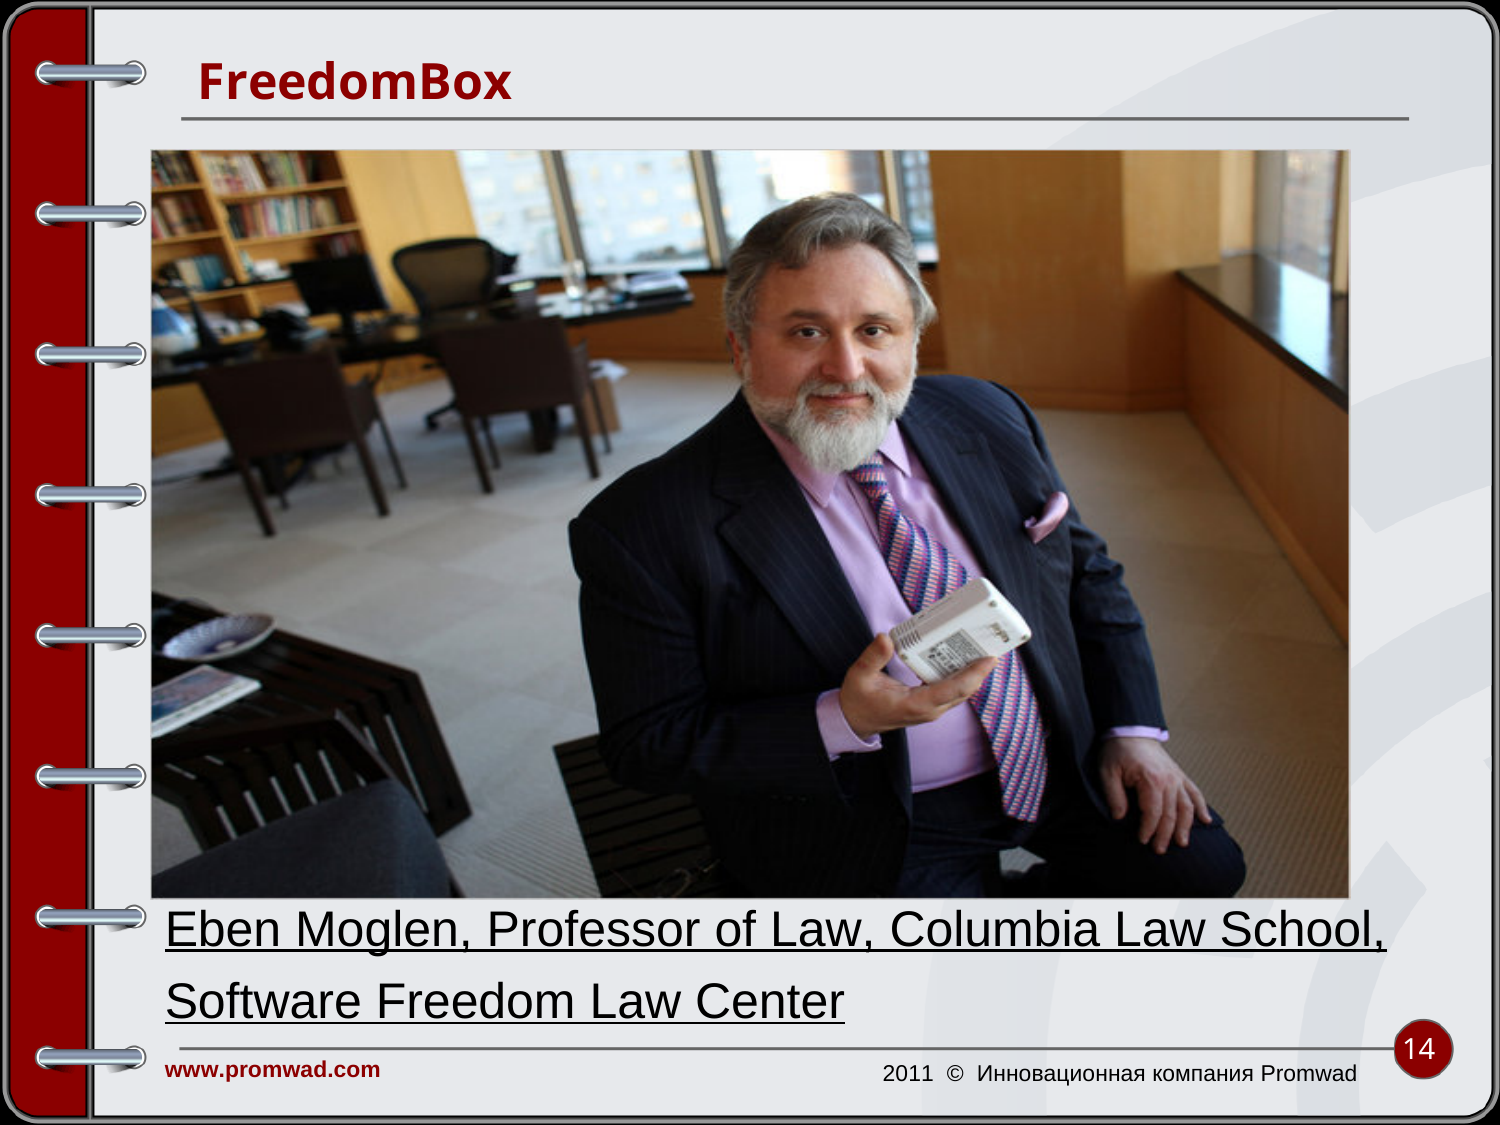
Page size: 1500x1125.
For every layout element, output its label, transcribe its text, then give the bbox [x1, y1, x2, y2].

text_box 2011 © Инновационная компания Promwad [634, 1051, 1373, 1095]
text_box FreedomBox [183, 45, 1400, 114]
picture [0, 0, 1500, 1125]
text_box <number> [1332, 1023, 1500, 1079]
text_box Eben Moglen, Professor of Law, Columbia Law School, Software Freedom Law Center [150, 900, 1426, 975]
text_box www.promwad.com [150, 1046, 405, 1090]
